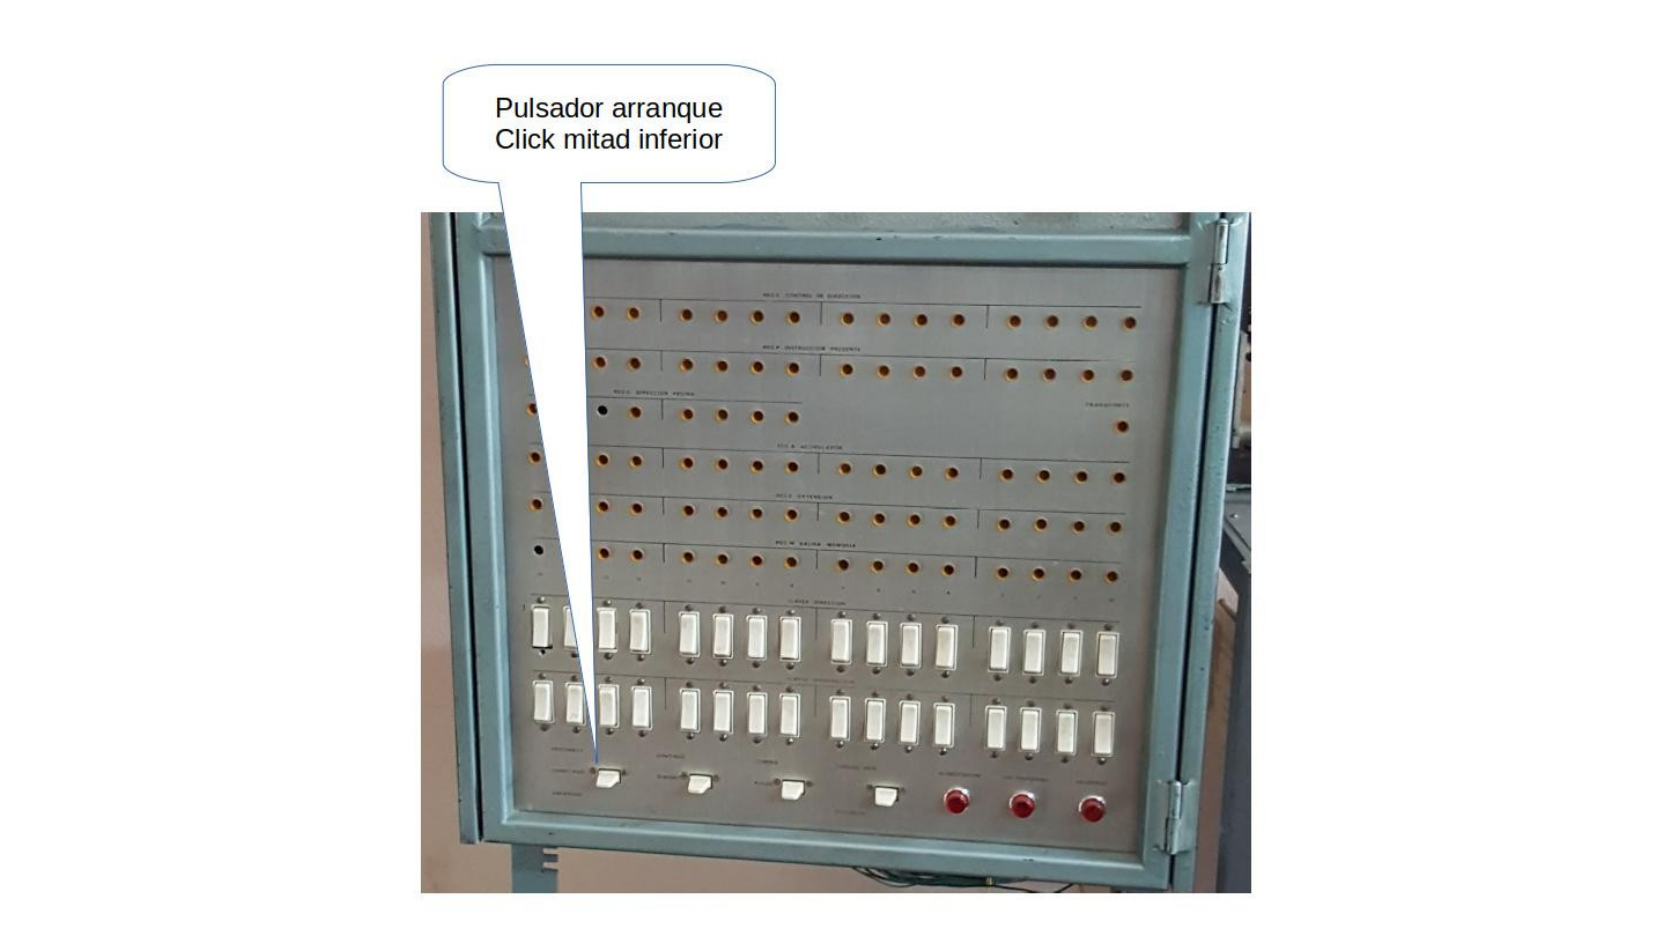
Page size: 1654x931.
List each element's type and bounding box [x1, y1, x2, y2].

picture [377, 3, 1293, 928]
